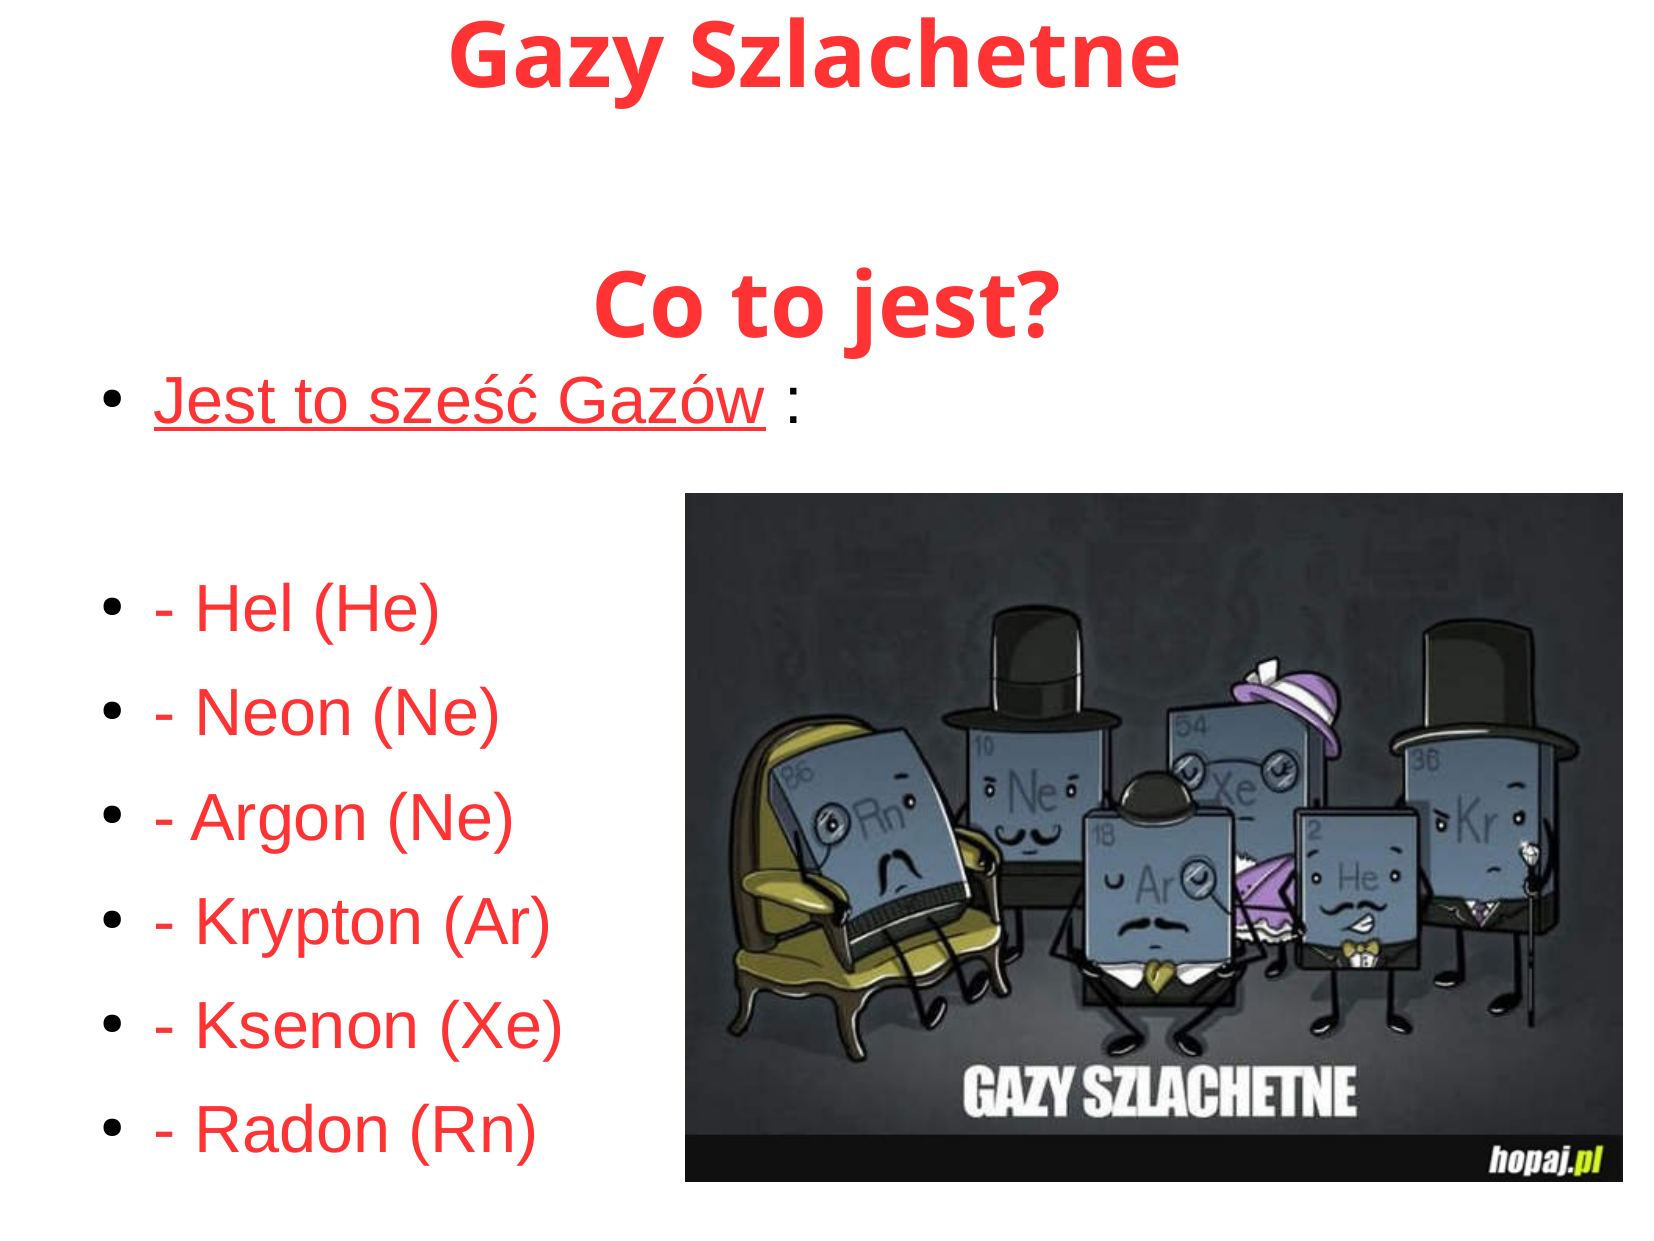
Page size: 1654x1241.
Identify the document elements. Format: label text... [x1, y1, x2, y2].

title Gazy Szlachetne Co to jest? [82, 13, 1571, 341]
picture [685, 493, 1623, 1182]
list Jest to sześć Gazów : - Hel (He) - Neon (Ne) - Argon (Ne) - Krypton (Ar) - Ksenon (Xe) - Radon (Rn) [82, 362, 1571, 1182]
